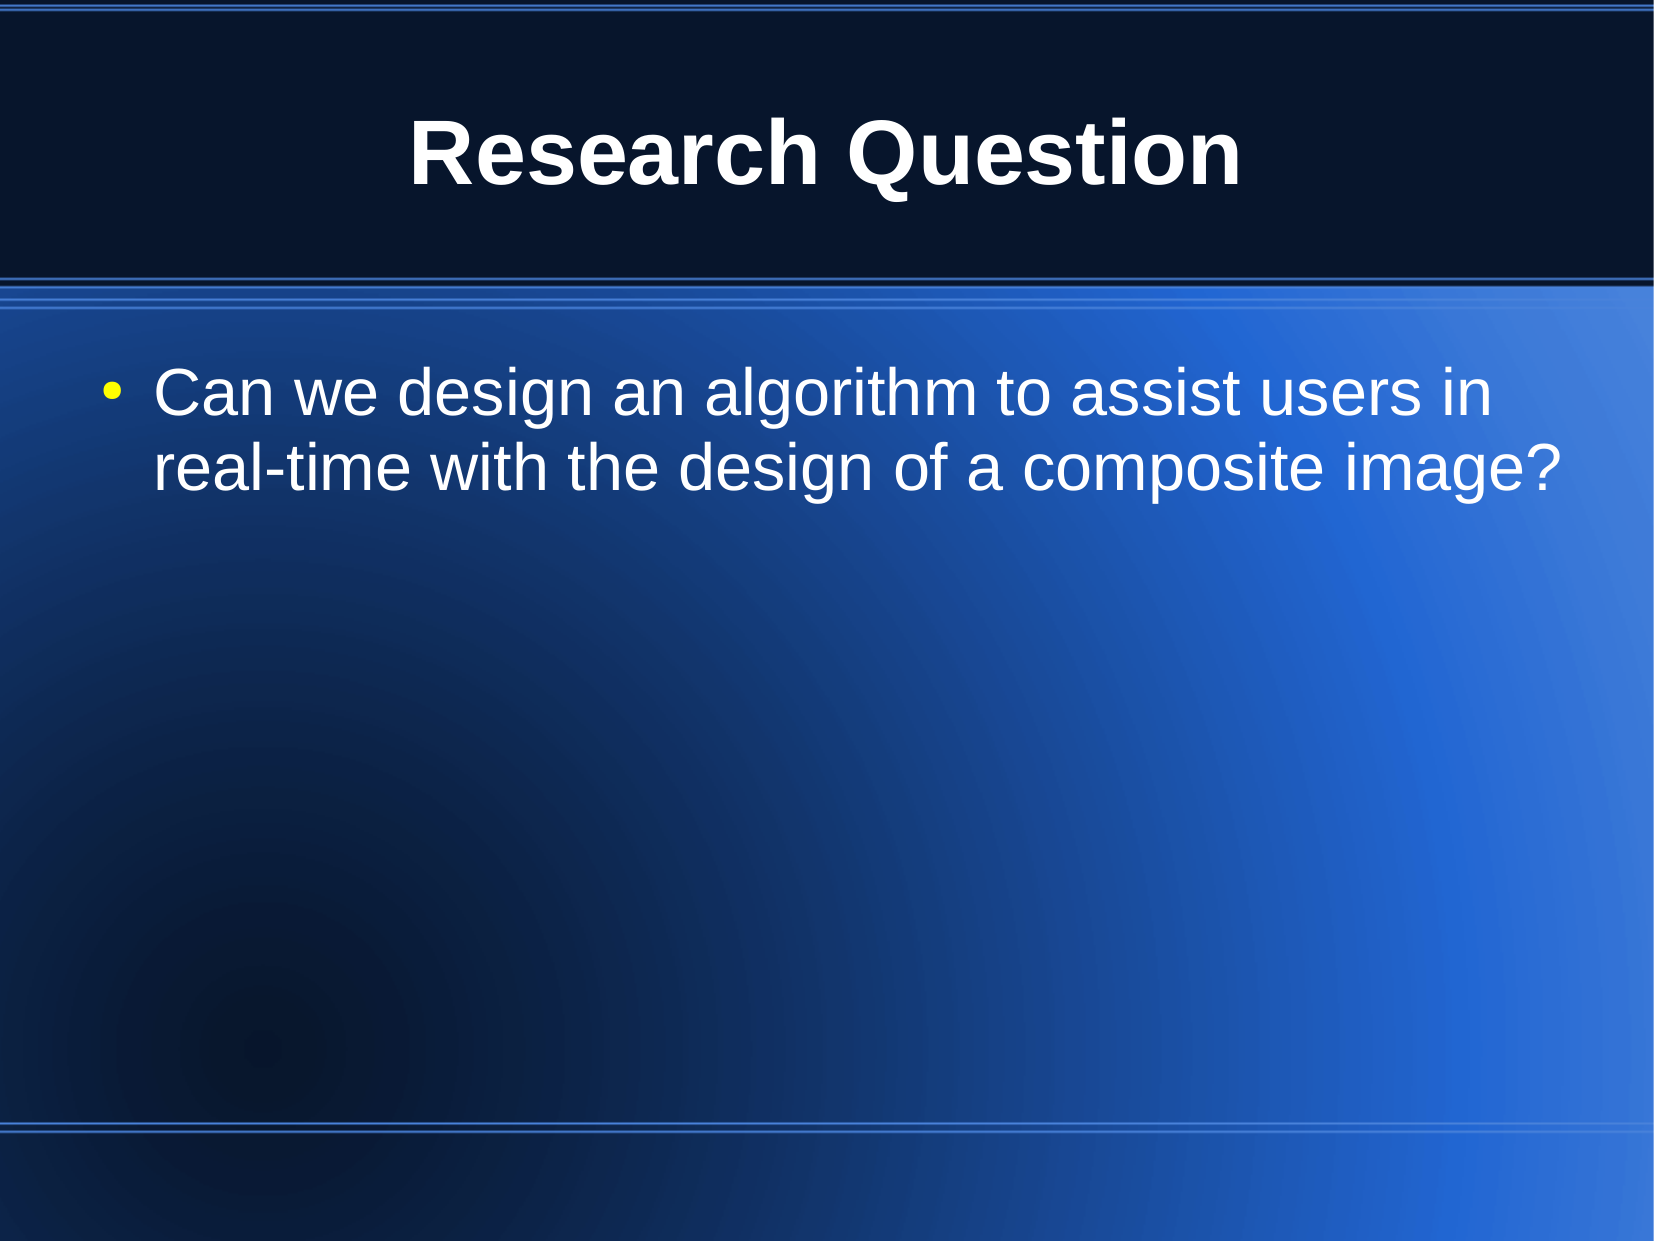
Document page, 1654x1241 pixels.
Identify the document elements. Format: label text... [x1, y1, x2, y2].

list Can we design an algorithm to assist users in real-time with the design of a composite image? [82, 355, 1571, 1058]
picture [0, 0, 1654, 1241]
title Research Question [82, 49, 1571, 257]
